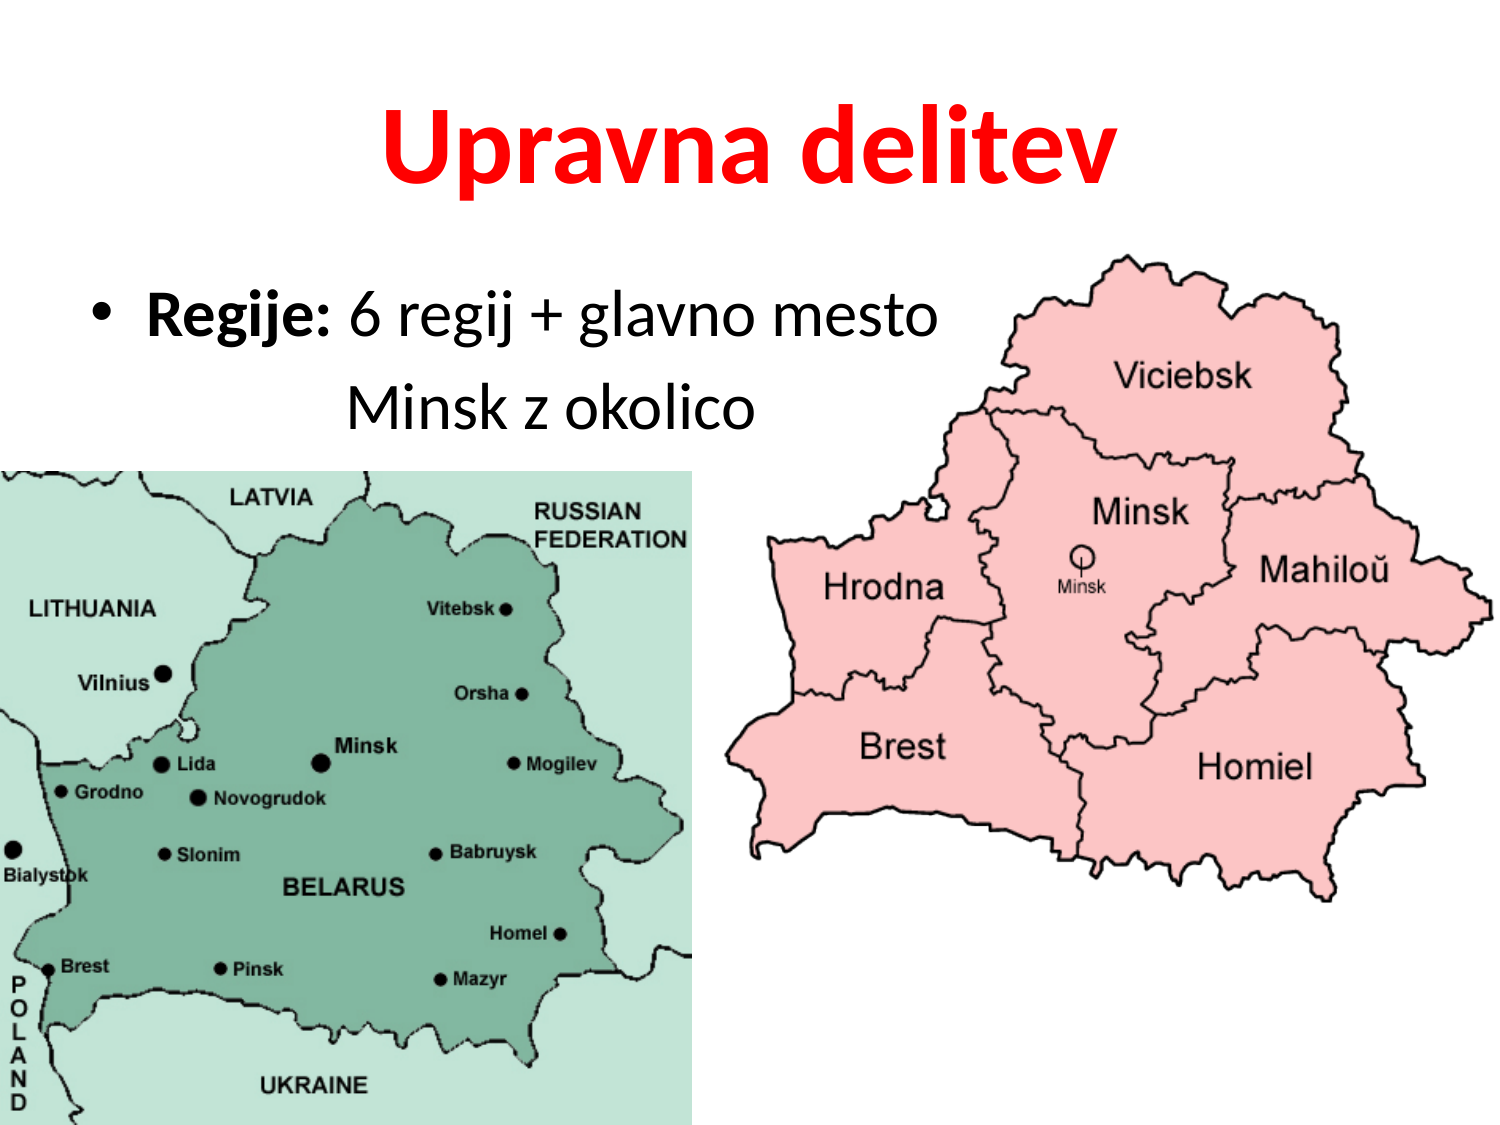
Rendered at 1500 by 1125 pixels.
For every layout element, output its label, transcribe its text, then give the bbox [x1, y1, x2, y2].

list Regije: 6 regij + glavno mesto Minsk z okolico [75, 262, 1425, 1005]
picture [0, 471, 692, 1125]
picture [718, 246, 1500, 911]
title Upravna delitev [75, 45, 1425, 233]
